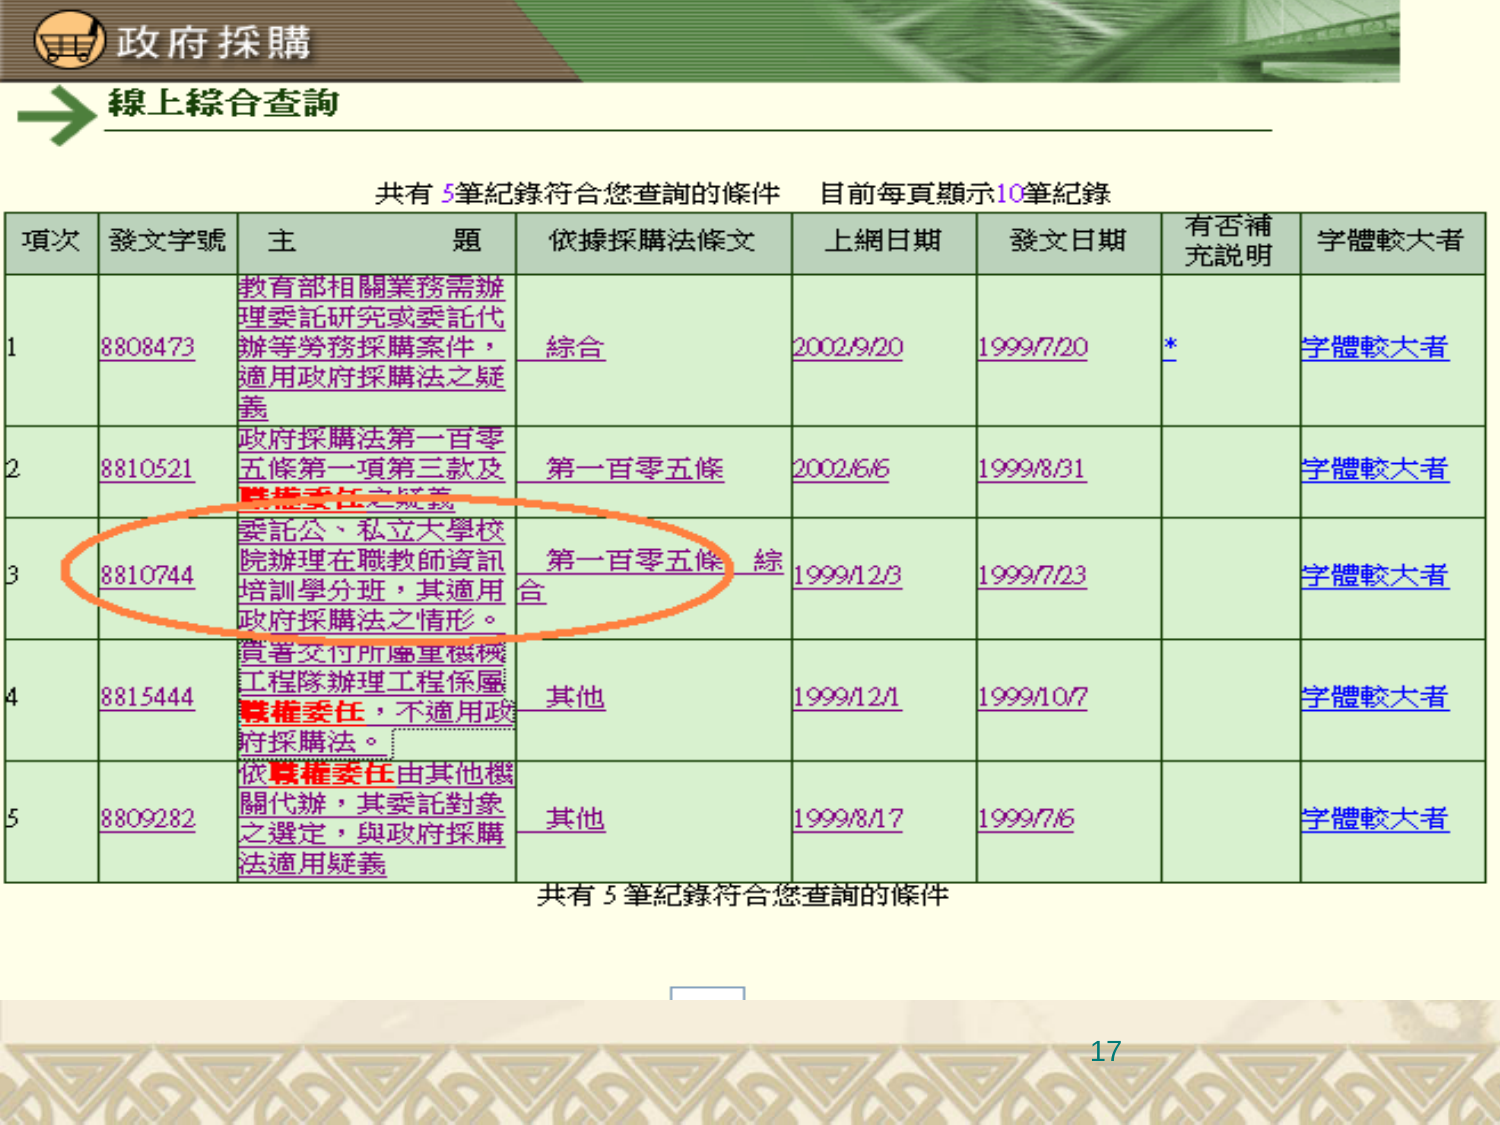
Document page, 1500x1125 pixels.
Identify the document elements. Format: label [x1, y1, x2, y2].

text_box [1074, 1024, 1451, 1103]
picture [0, 0, 1500, 1000]
